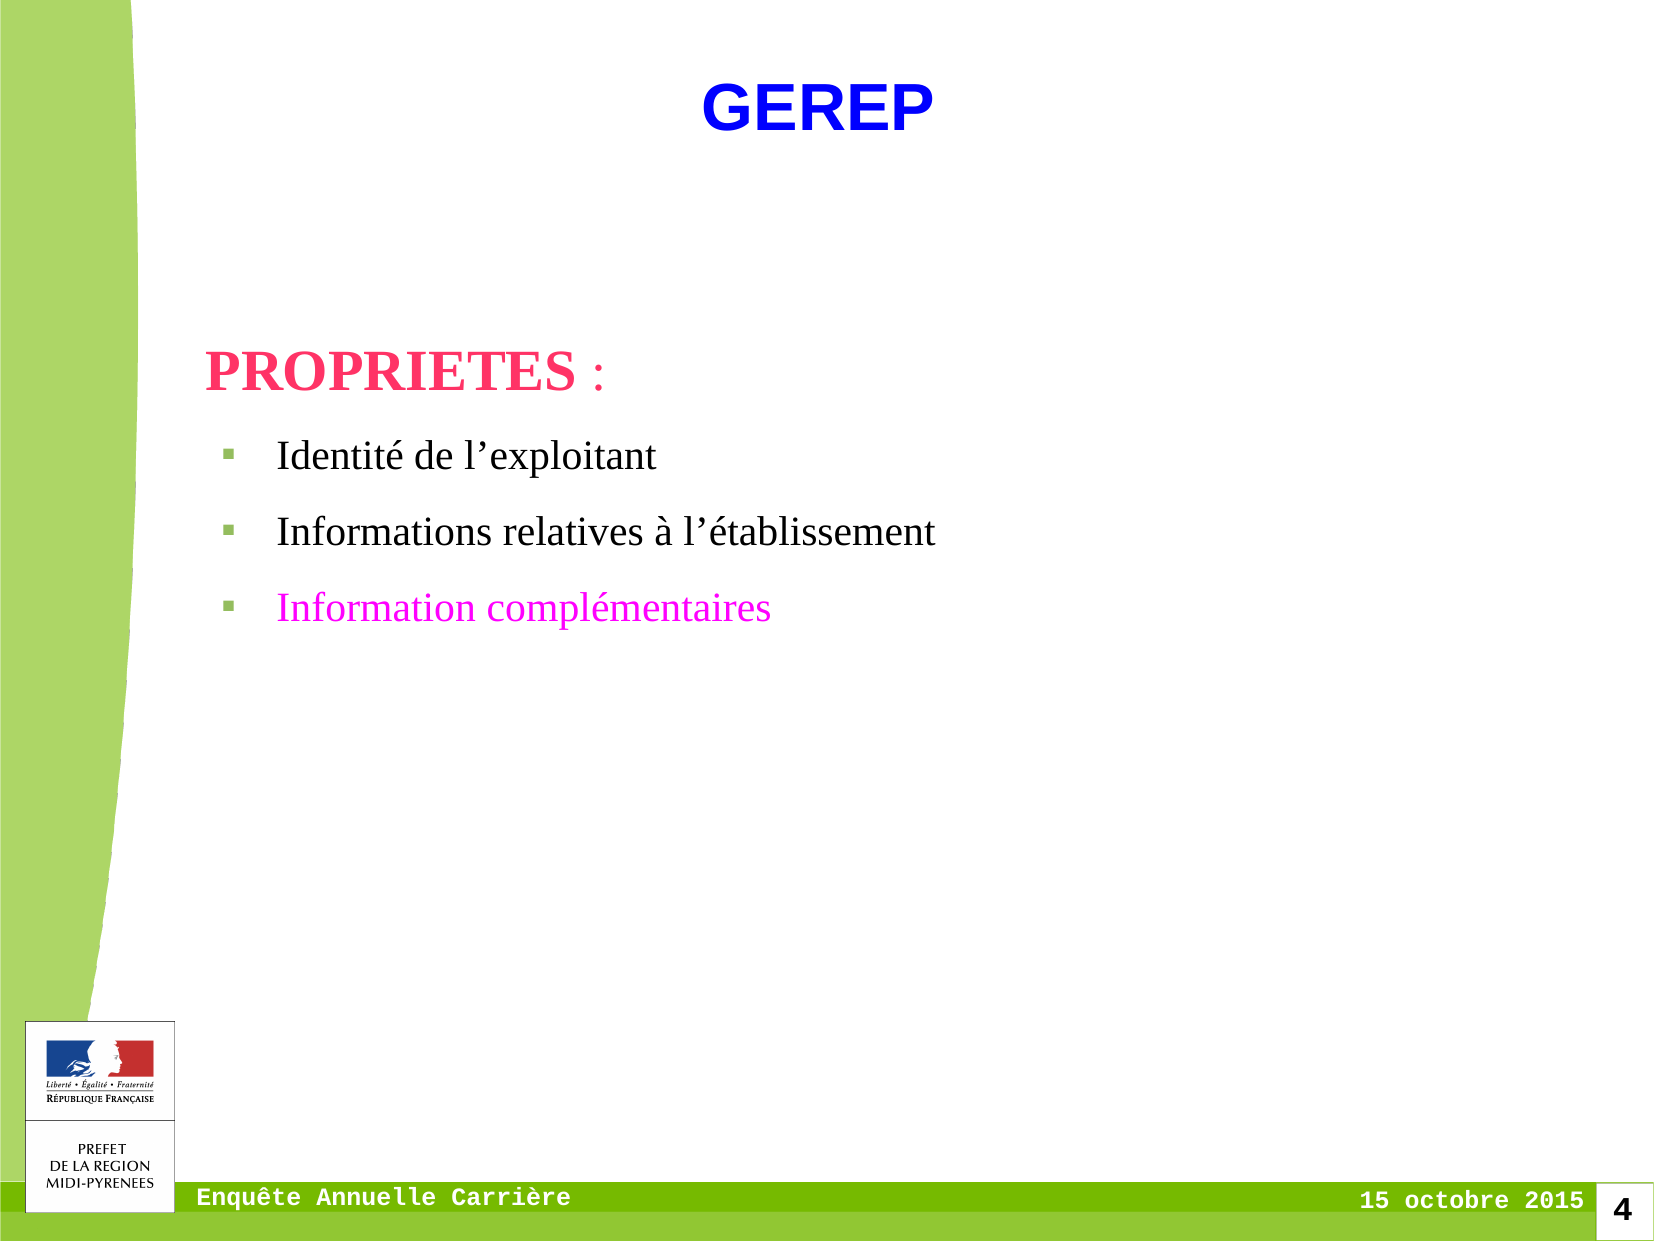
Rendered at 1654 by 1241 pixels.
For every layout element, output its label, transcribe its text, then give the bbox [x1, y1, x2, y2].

list PROPRIETES : Identité de l’exploitant Informations relatives à l’établissement Information complémentaires [134, 338, 1623, 782]
picture [0, 0, 1654, 1241]
title GEREP [111, 3, 1526, 211]
